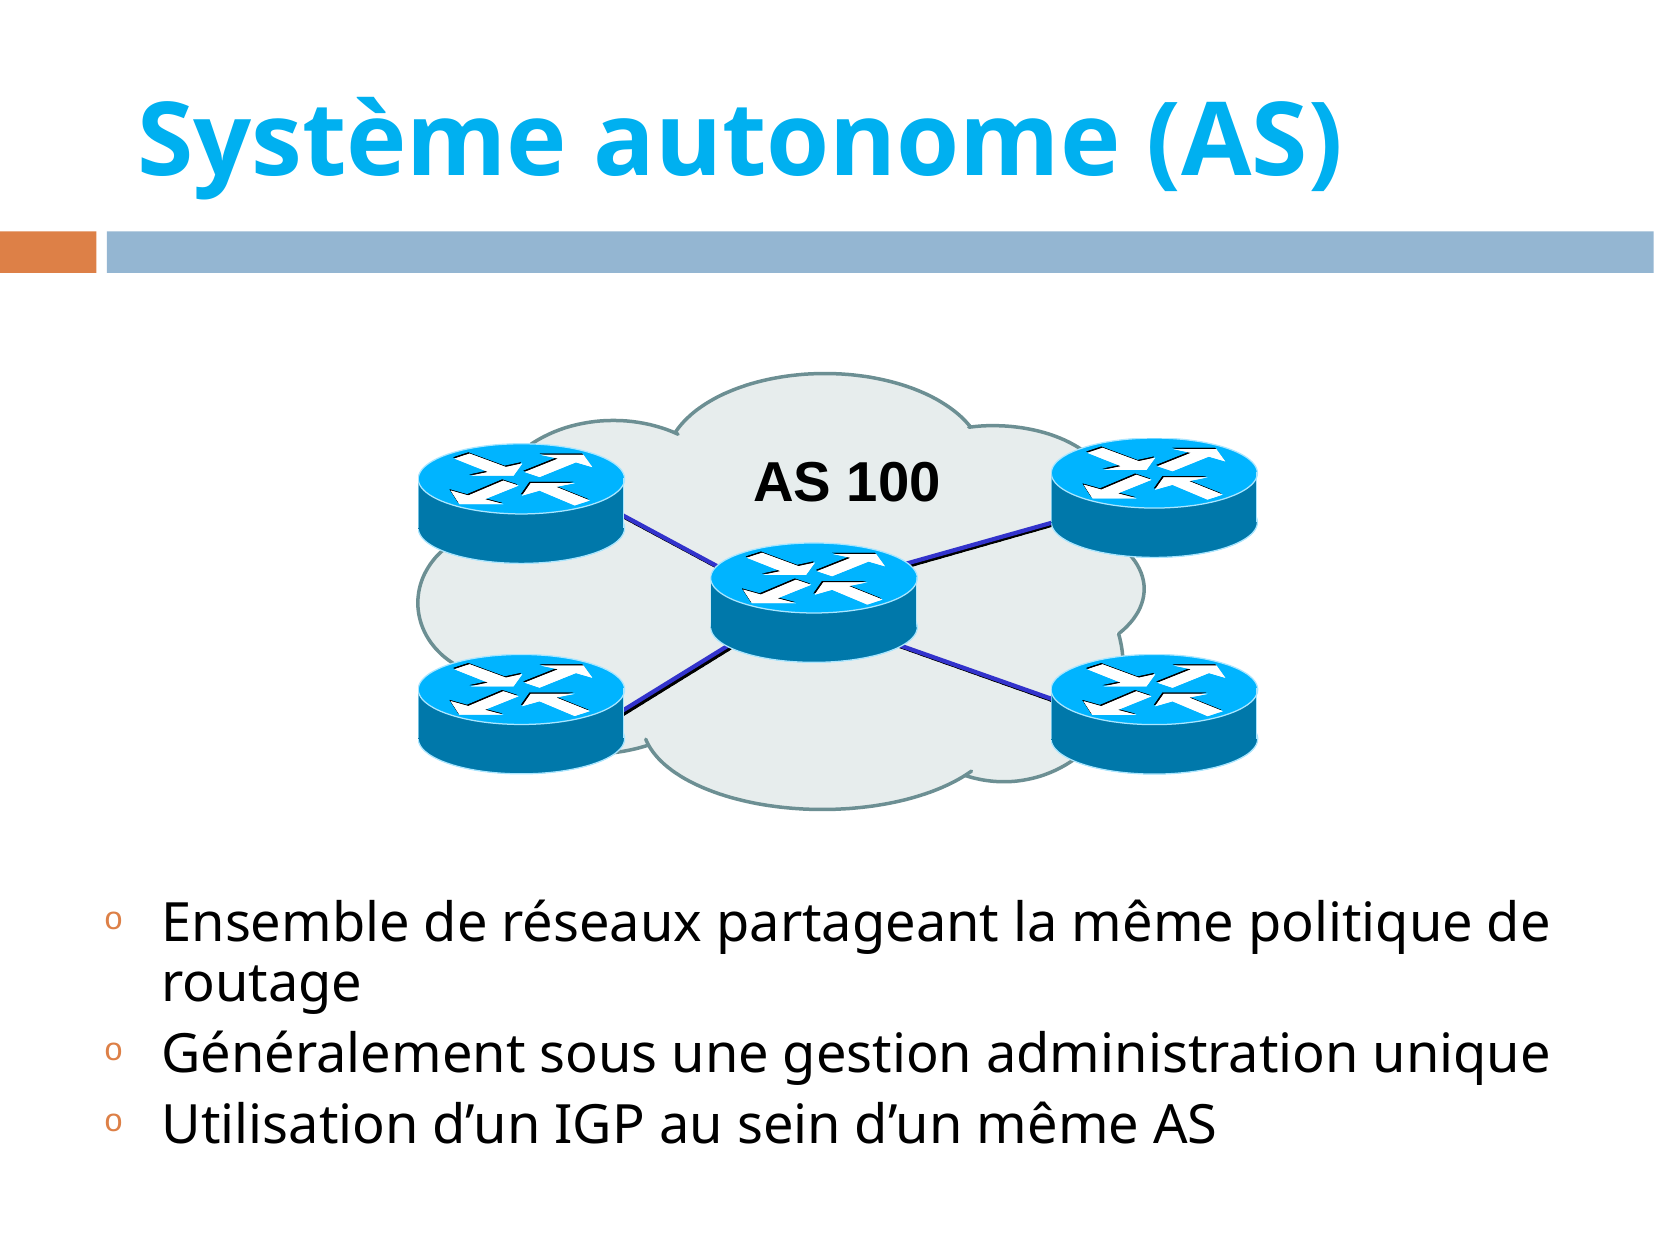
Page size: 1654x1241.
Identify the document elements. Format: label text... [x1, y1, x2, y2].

title Système autonome (AS) [123, 41, 1530, 249]
picture [1089, 448, 1153, 469]
picture [414, 370, 1261, 816]
picture [1156, 477, 1220, 499]
text_box AS 100 [743, 451, 950, 515]
list Ensemble de réseaux partageant la même politique de routage Généralement sous une gestion administration unique Utilisation d’un IGP au sein d’un même AS [2, 695, 1654, 1241]
picture [1086, 475, 1149, 498]
picture [1159, 449, 1223, 470]
